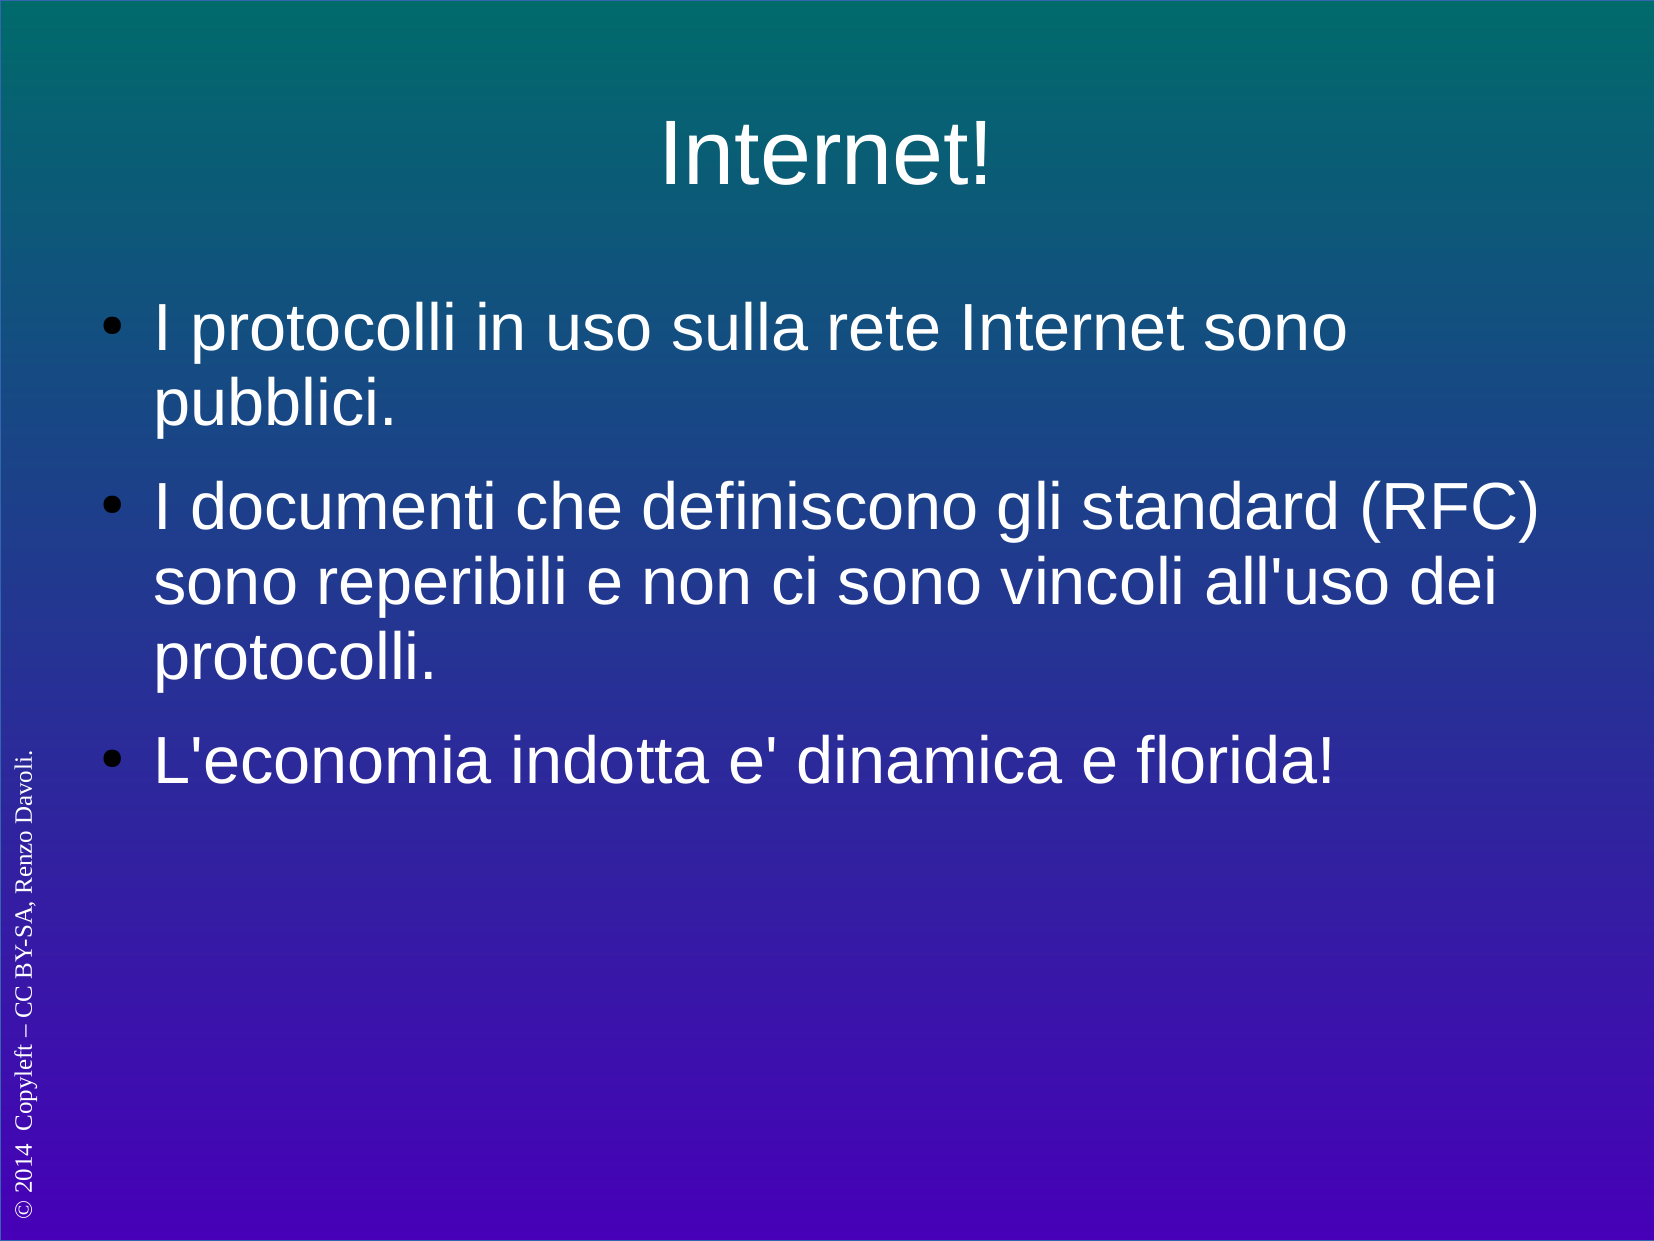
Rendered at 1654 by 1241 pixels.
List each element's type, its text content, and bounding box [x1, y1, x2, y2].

list I protocolli in uso sulla rete Internet sono pubblici. I documenti che definiscono gli standard (RFC) sono reperibili e non ci sono vincoli all'uso dei protocolli. L'economia indotta e' dinamica e florida! [82, 290, 1571, 1094]
title Internet! [82, 56, 1571, 250]
